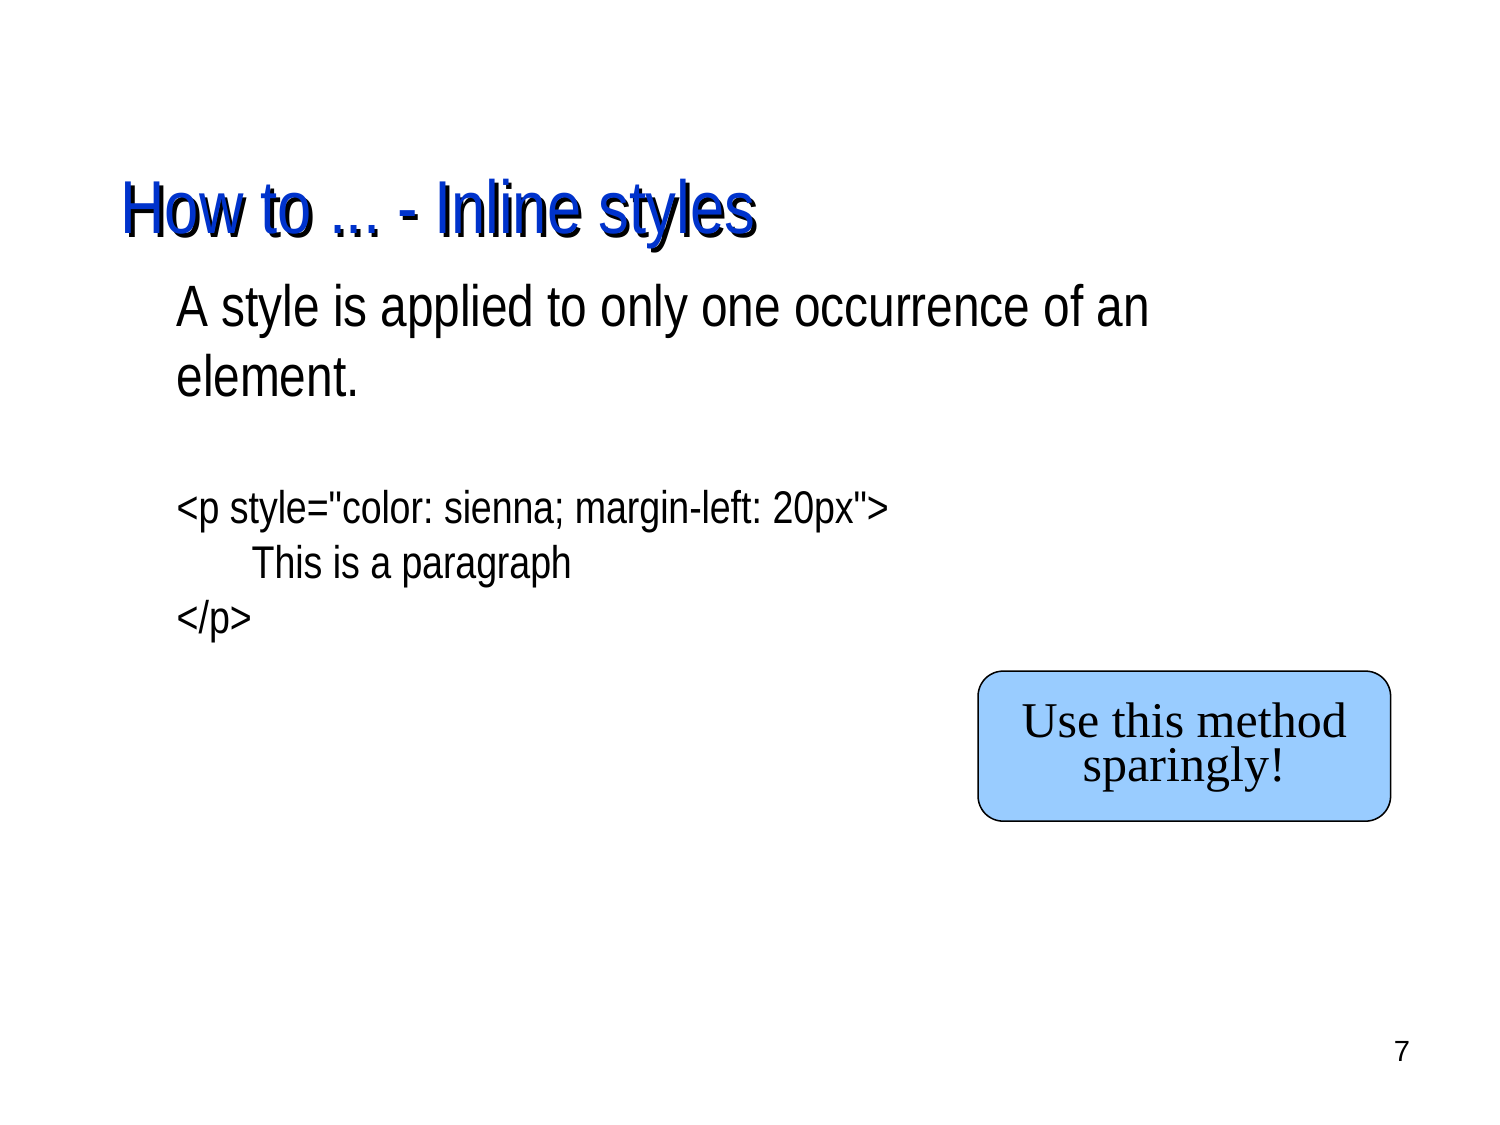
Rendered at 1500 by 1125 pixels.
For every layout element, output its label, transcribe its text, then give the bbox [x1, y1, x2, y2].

text_box A style is applied to only one occurrence of an element. <p style="color: sienna; margin-left: 20px"> This is a paragraph </p> [161, 260, 1352, 651]
text_box How to ... - Inline styles [105, 151, 1469, 257]
text_box Use this method sparingly! [978, 671, 1391, 822]
